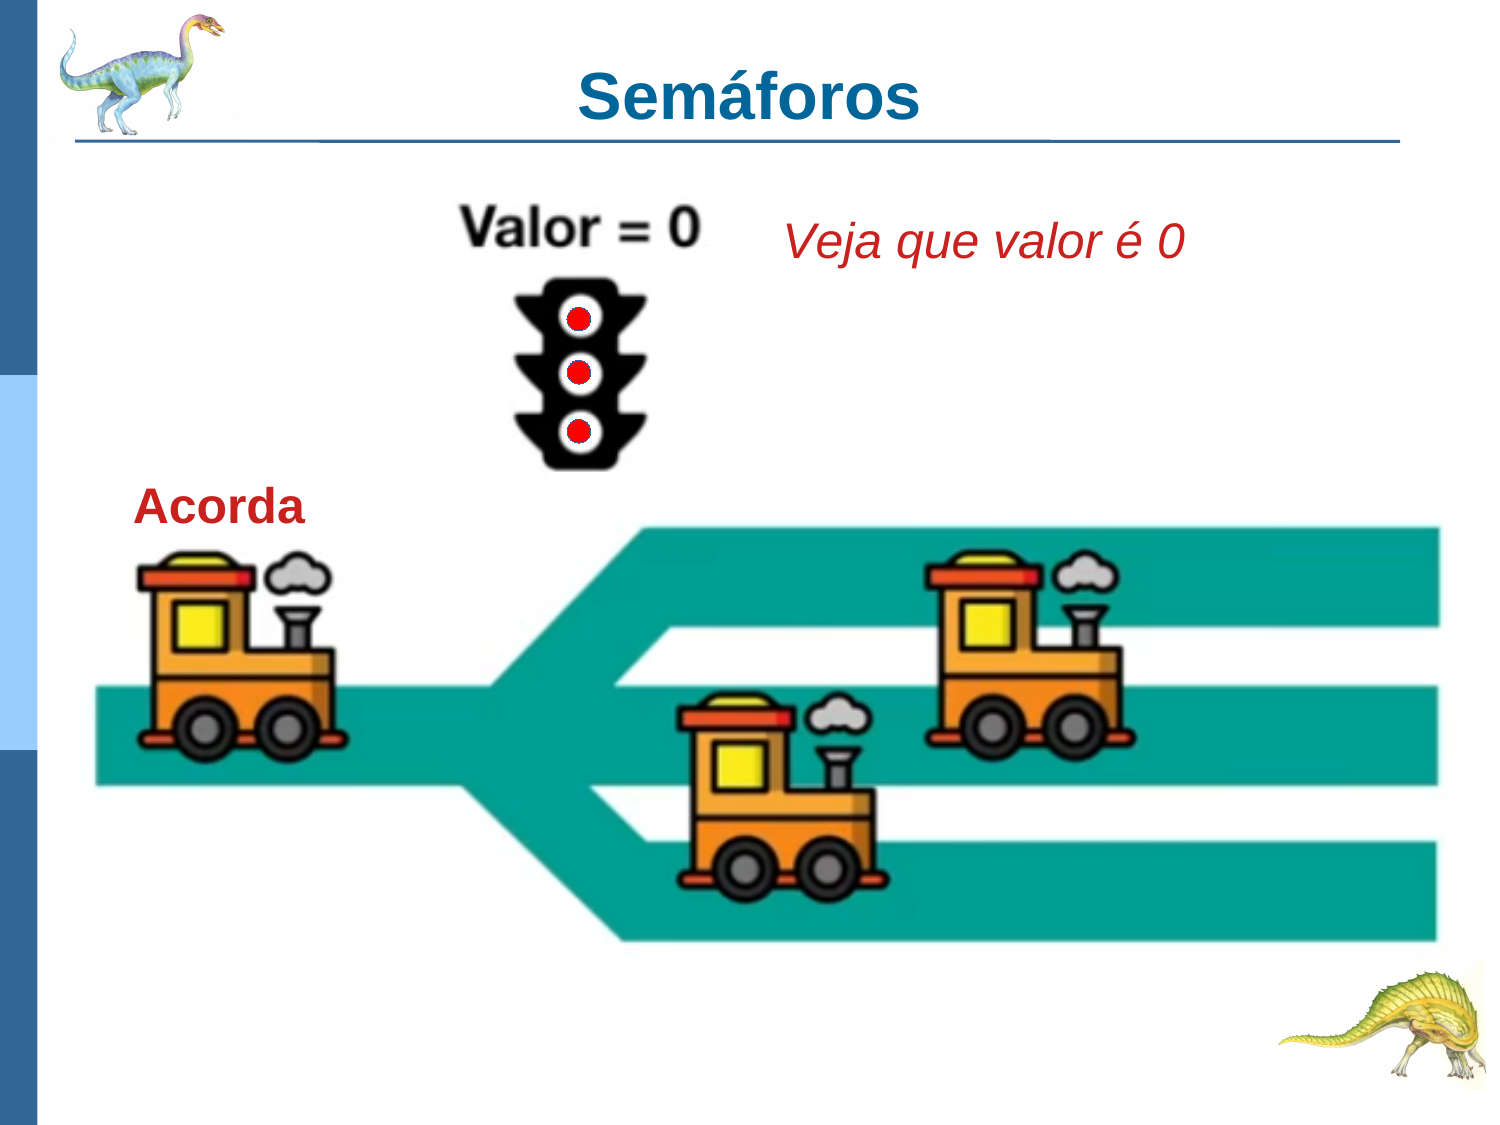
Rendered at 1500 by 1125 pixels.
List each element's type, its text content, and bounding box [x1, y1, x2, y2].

picture [77, 188, 1460, 957]
text_box [567, 360, 591, 385]
text_box Veja que valor é 0 [767, 200, 1371, 276]
picture [1275, 959, 1486, 1090]
text_box [567, 419, 591, 444]
text_box Acorda [118, 466, 367, 542]
picture [46, 0, 243, 149]
text_box Semáforos [75, 45, 1426, 141]
text_box [566, 307, 591, 331]
